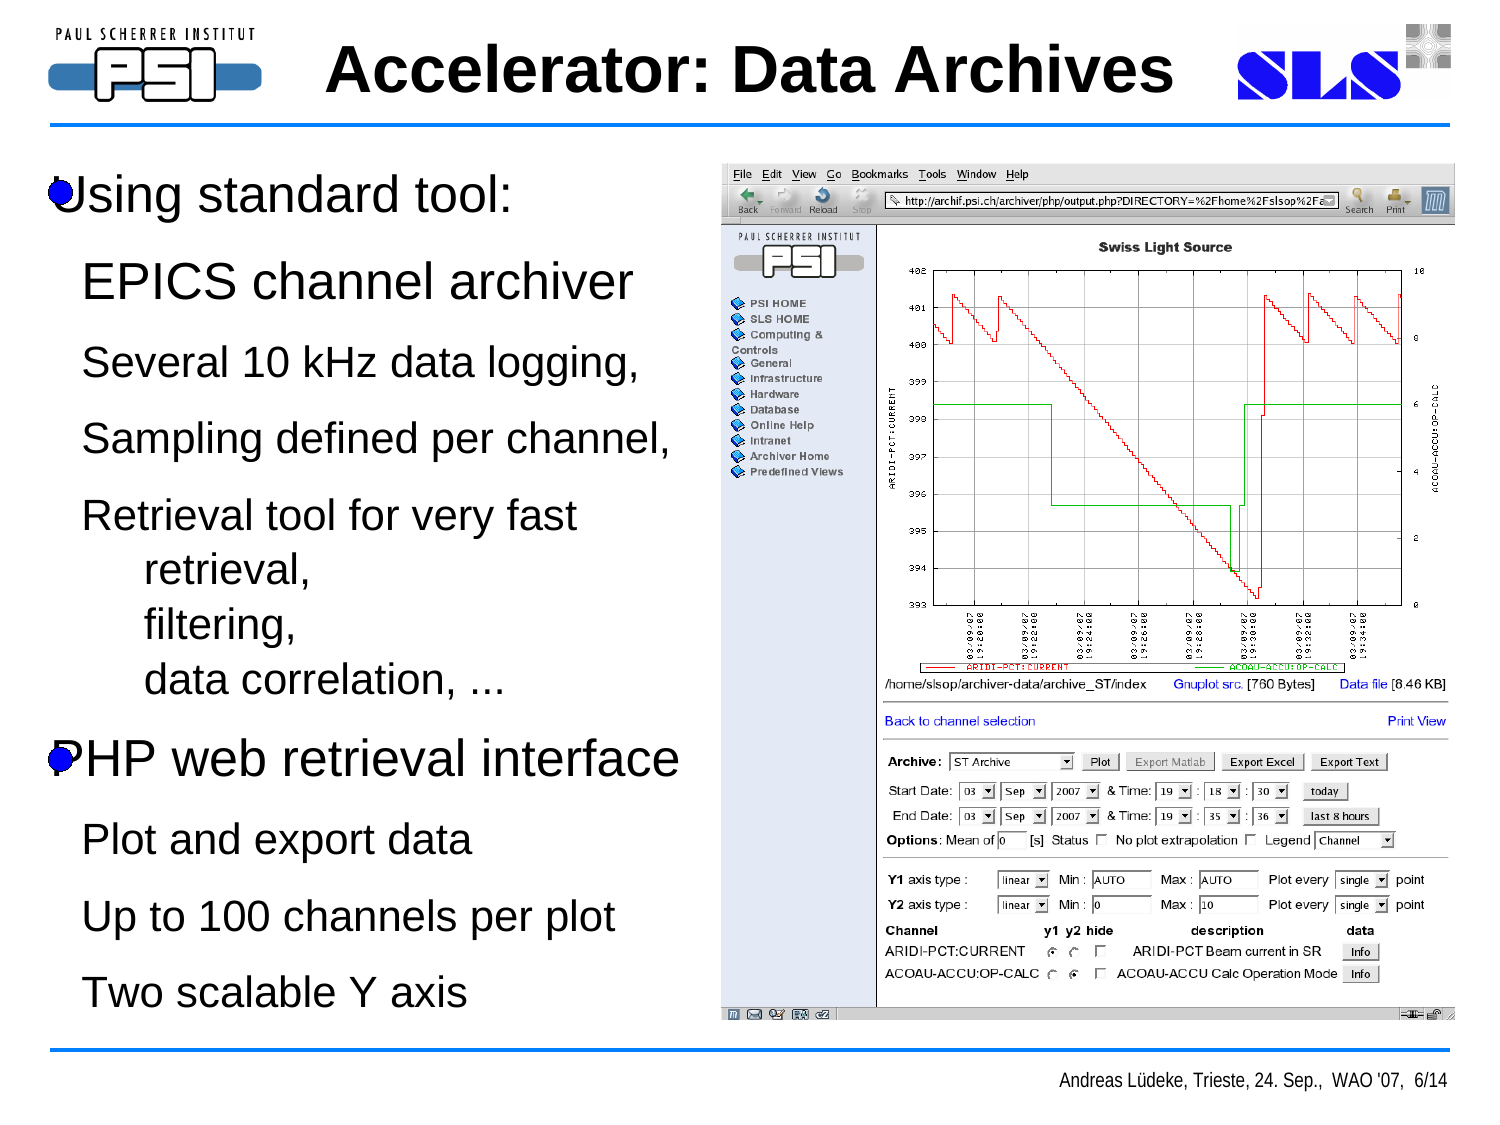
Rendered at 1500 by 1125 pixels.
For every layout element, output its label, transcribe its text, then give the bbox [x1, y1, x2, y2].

list Using standard tool: EPICS channel archiver Several 10 kHz data logging, Sampling defined per channel, Retrieval tool for very fast retrieval, filtering, data correlation, ... PHP web retrieval interface Plot and export data Up to 100 channels per plot Two scalable Y axis [50, 165, 721, 1017]
text_box [48, 180, 73, 205]
text_box [48, 747, 73, 772]
picture [37, 12, 276, 113]
picture [721, 163, 1455, 1020]
title Accelerator: Data Archives [50, 25, 1451, 113]
